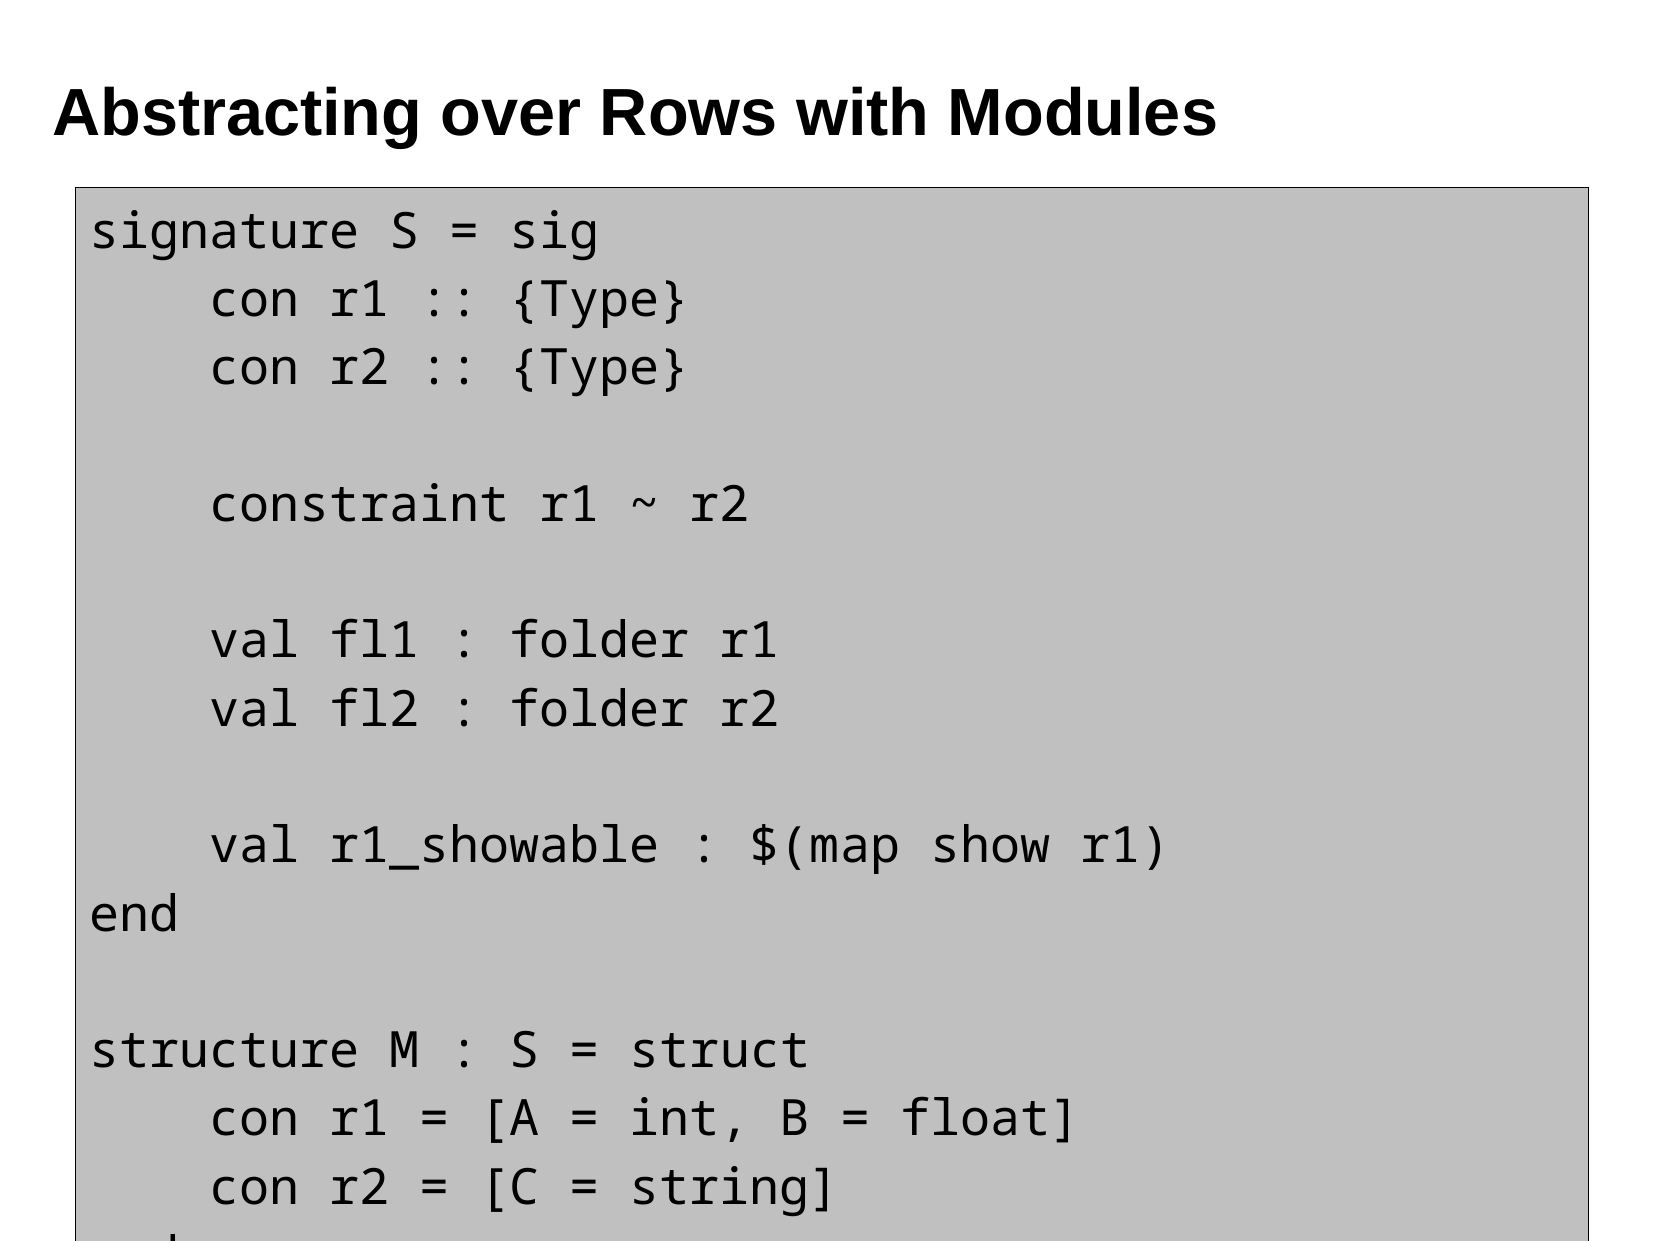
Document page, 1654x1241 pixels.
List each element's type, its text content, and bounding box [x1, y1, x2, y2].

text_box Abstracting over Rows with Modules [37, 67, 1613, 157]
text_box signature S = sig con r1 :: {Type} con r2 :: {Type} constraint r1 ~ r2 val fl1 : folder r1 val fl2 : folder r2 val r1_showable : $(map show r1) end structure M : S = struct con r1 = [A = int, B = float] con r2 = [C = string] end [75, 187, 1589, 1131]
